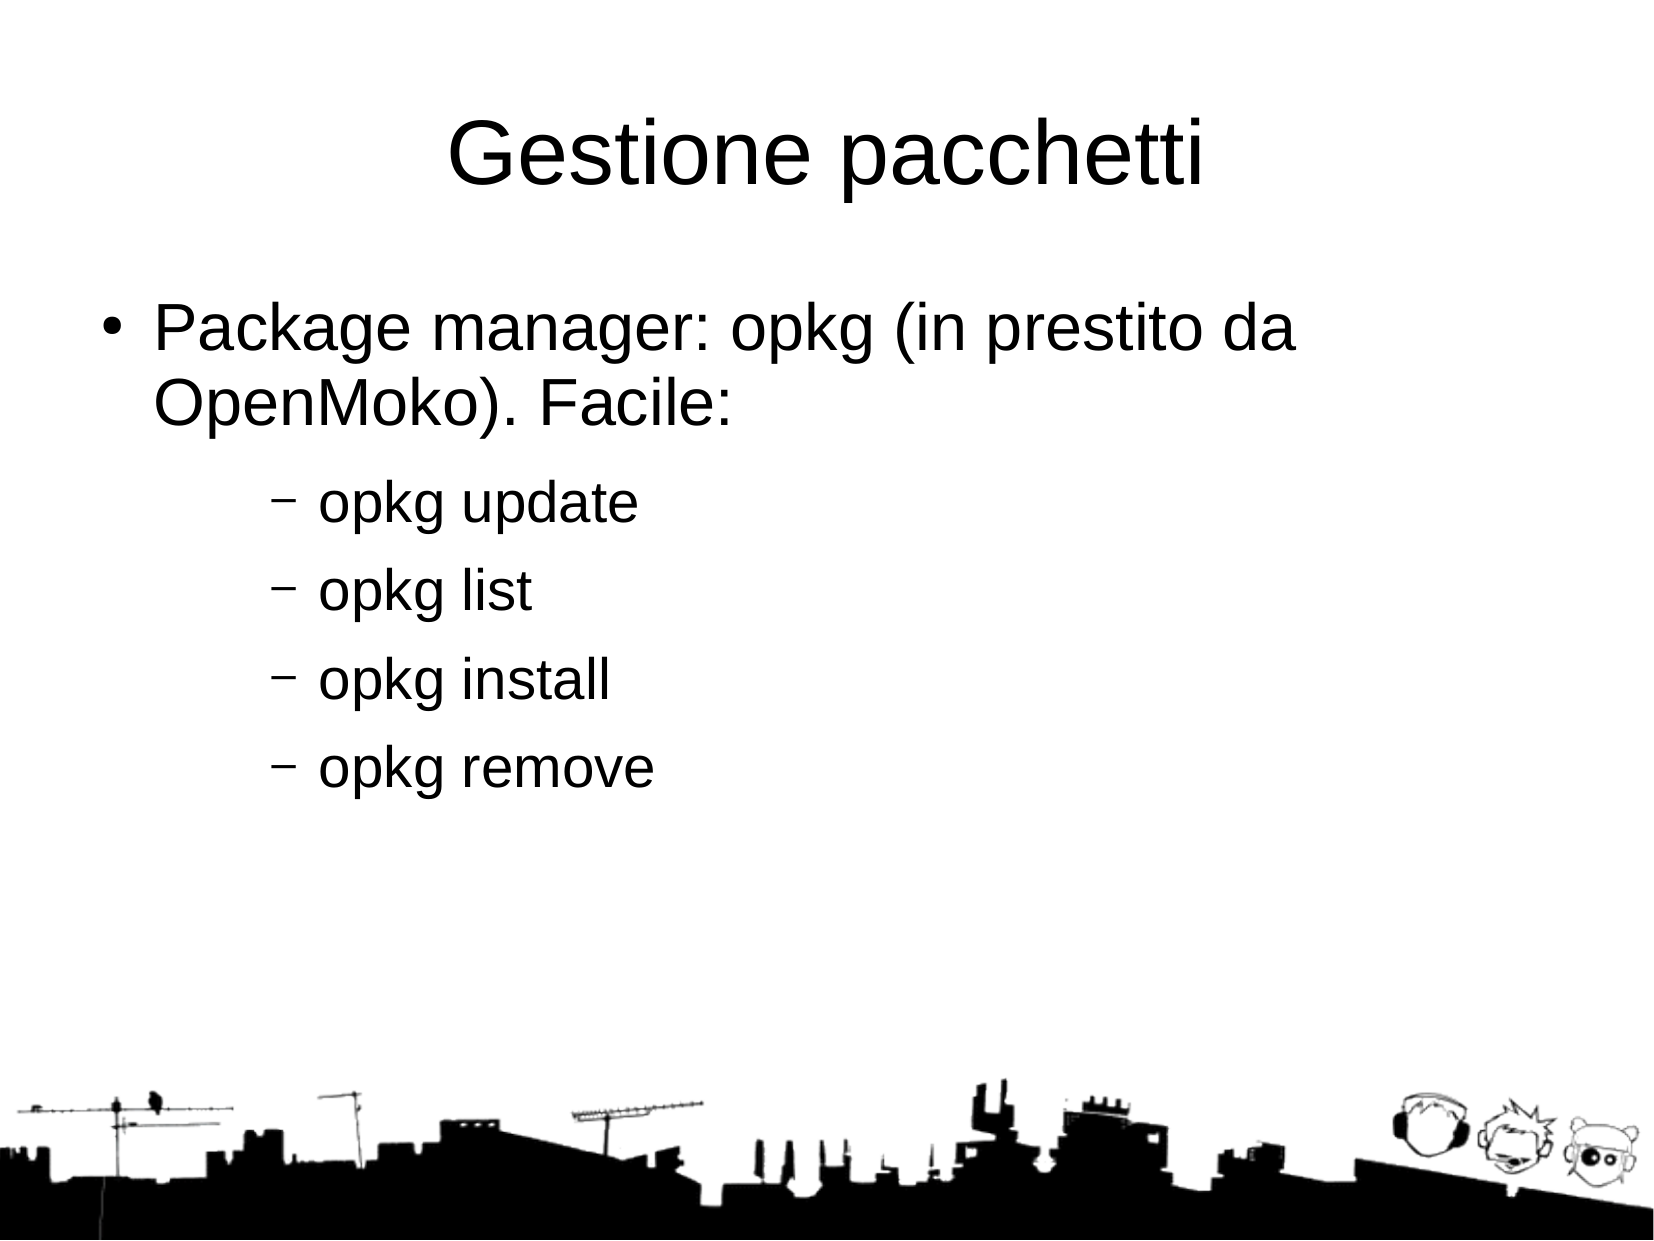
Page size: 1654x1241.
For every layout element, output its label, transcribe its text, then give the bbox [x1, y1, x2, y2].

picture [0, 1077, 1654, 1240]
list Package manager: opkg (in prestito da OpenMoko). Facile: opkg update opkg list opkg install opkg remove [82, 290, 1571, 1094]
title Gestione pacchetti [82, 56, 1571, 250]
